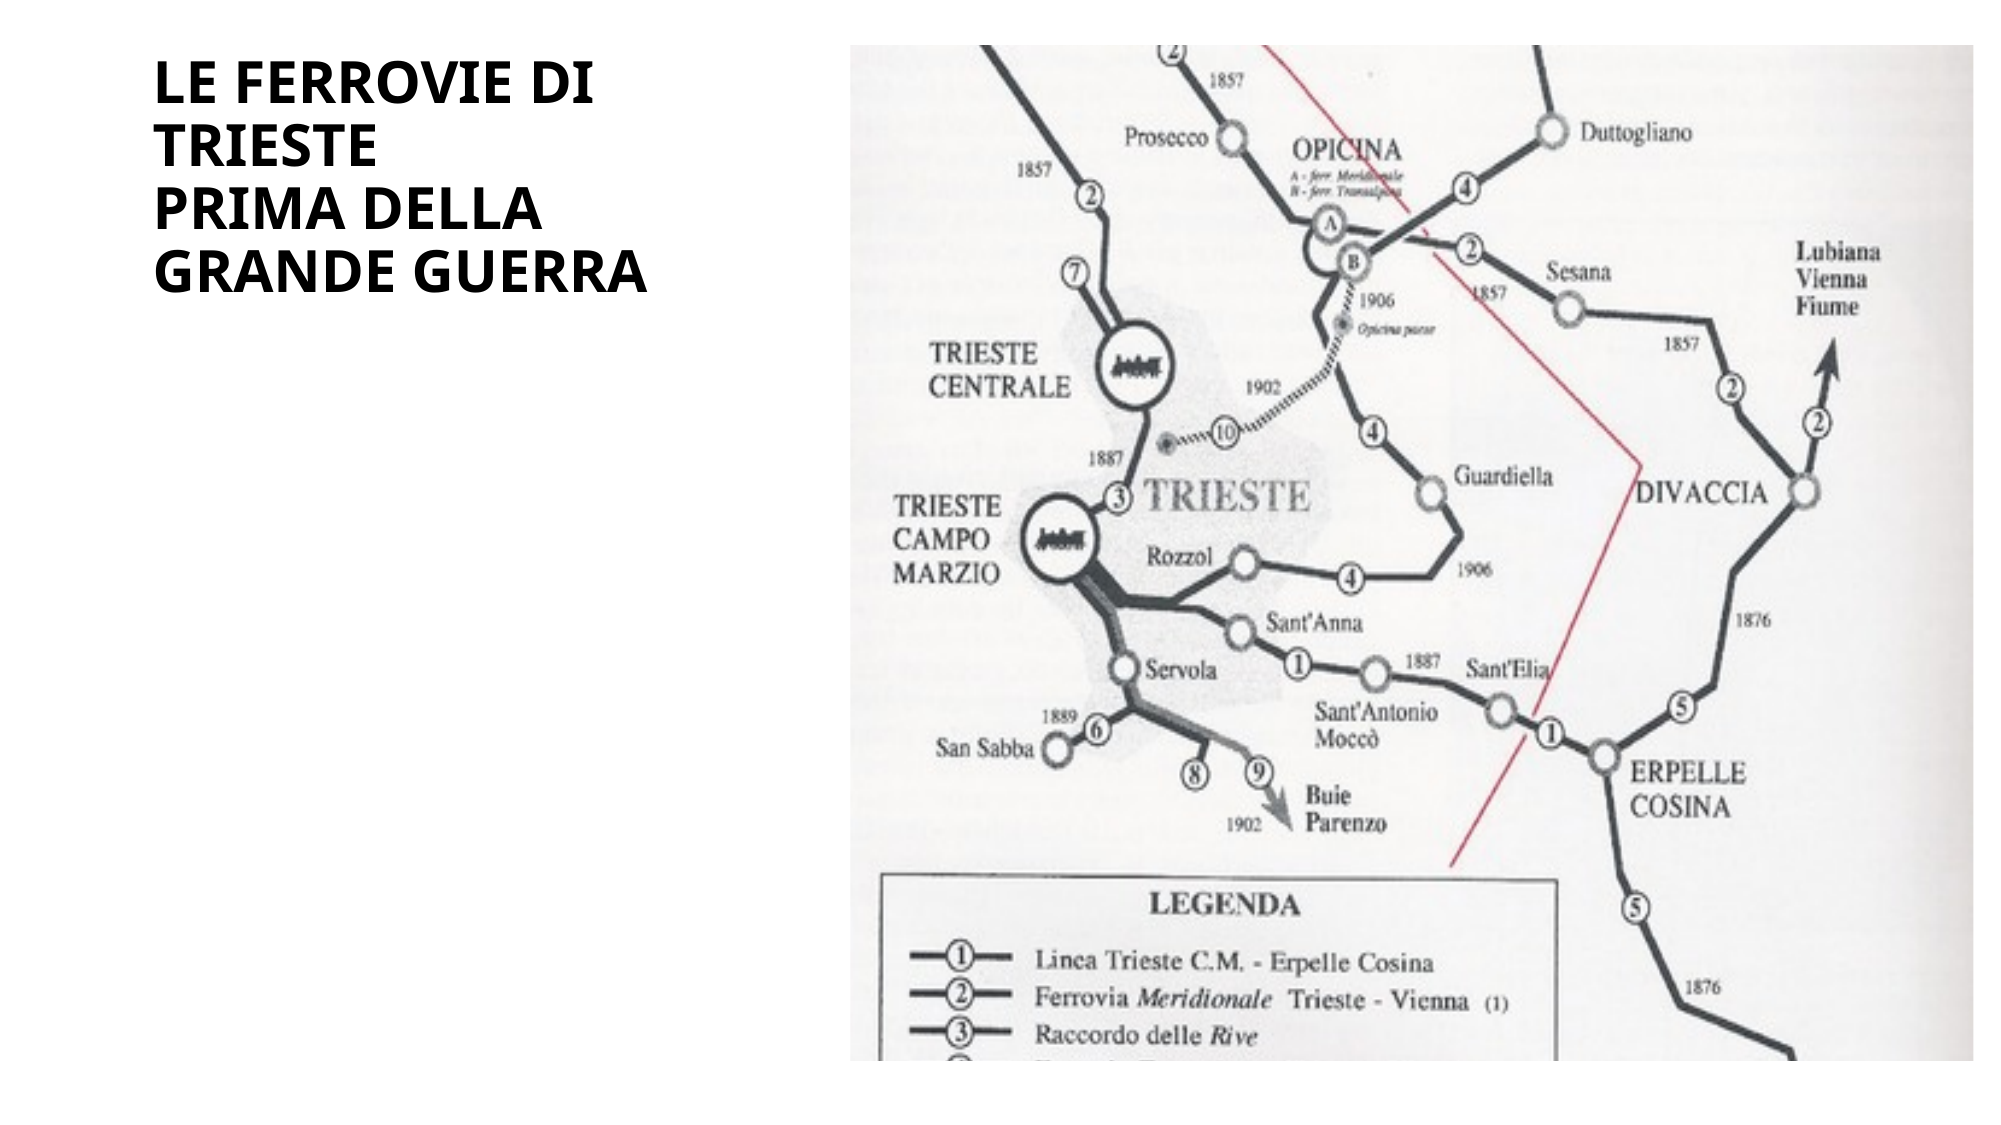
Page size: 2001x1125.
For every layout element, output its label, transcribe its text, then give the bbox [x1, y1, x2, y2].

picture [850, 45, 1974, 1061]
title LE FERROVIE DI TRIESTE PRIMA DELLA GRANDE GUERRA [137, 45, 744, 308]
